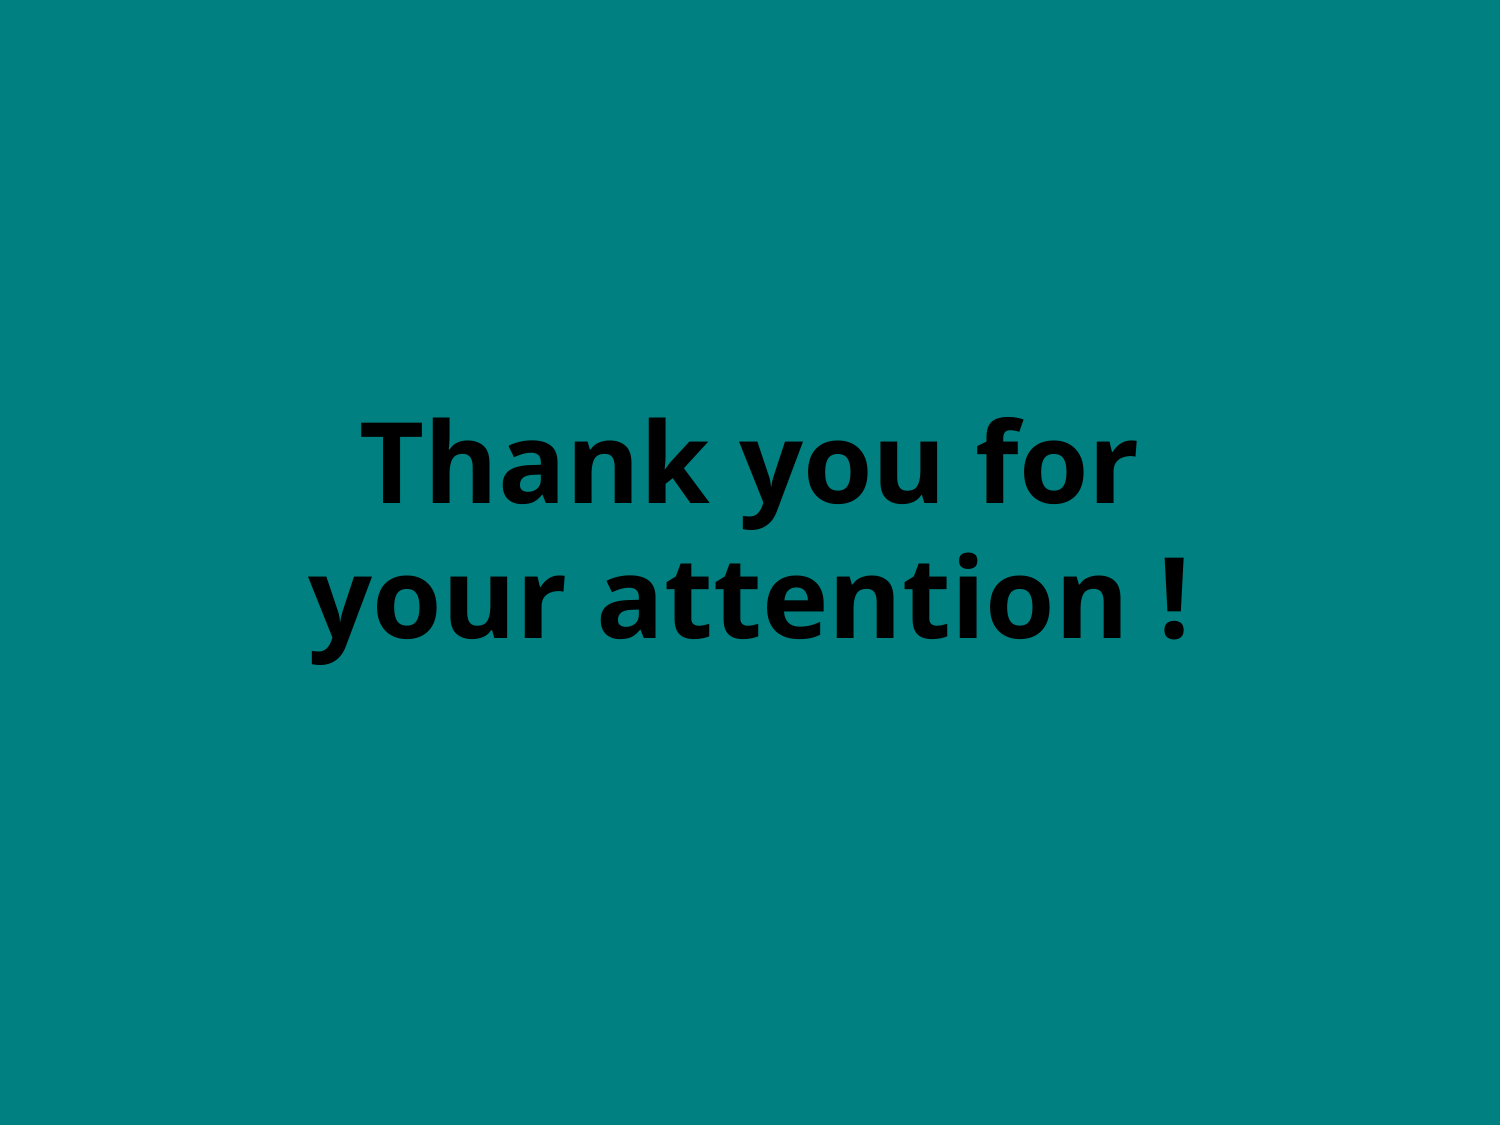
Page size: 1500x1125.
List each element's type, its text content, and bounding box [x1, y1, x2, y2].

title Thank you for your attention ! [253, 361, 1247, 691]
